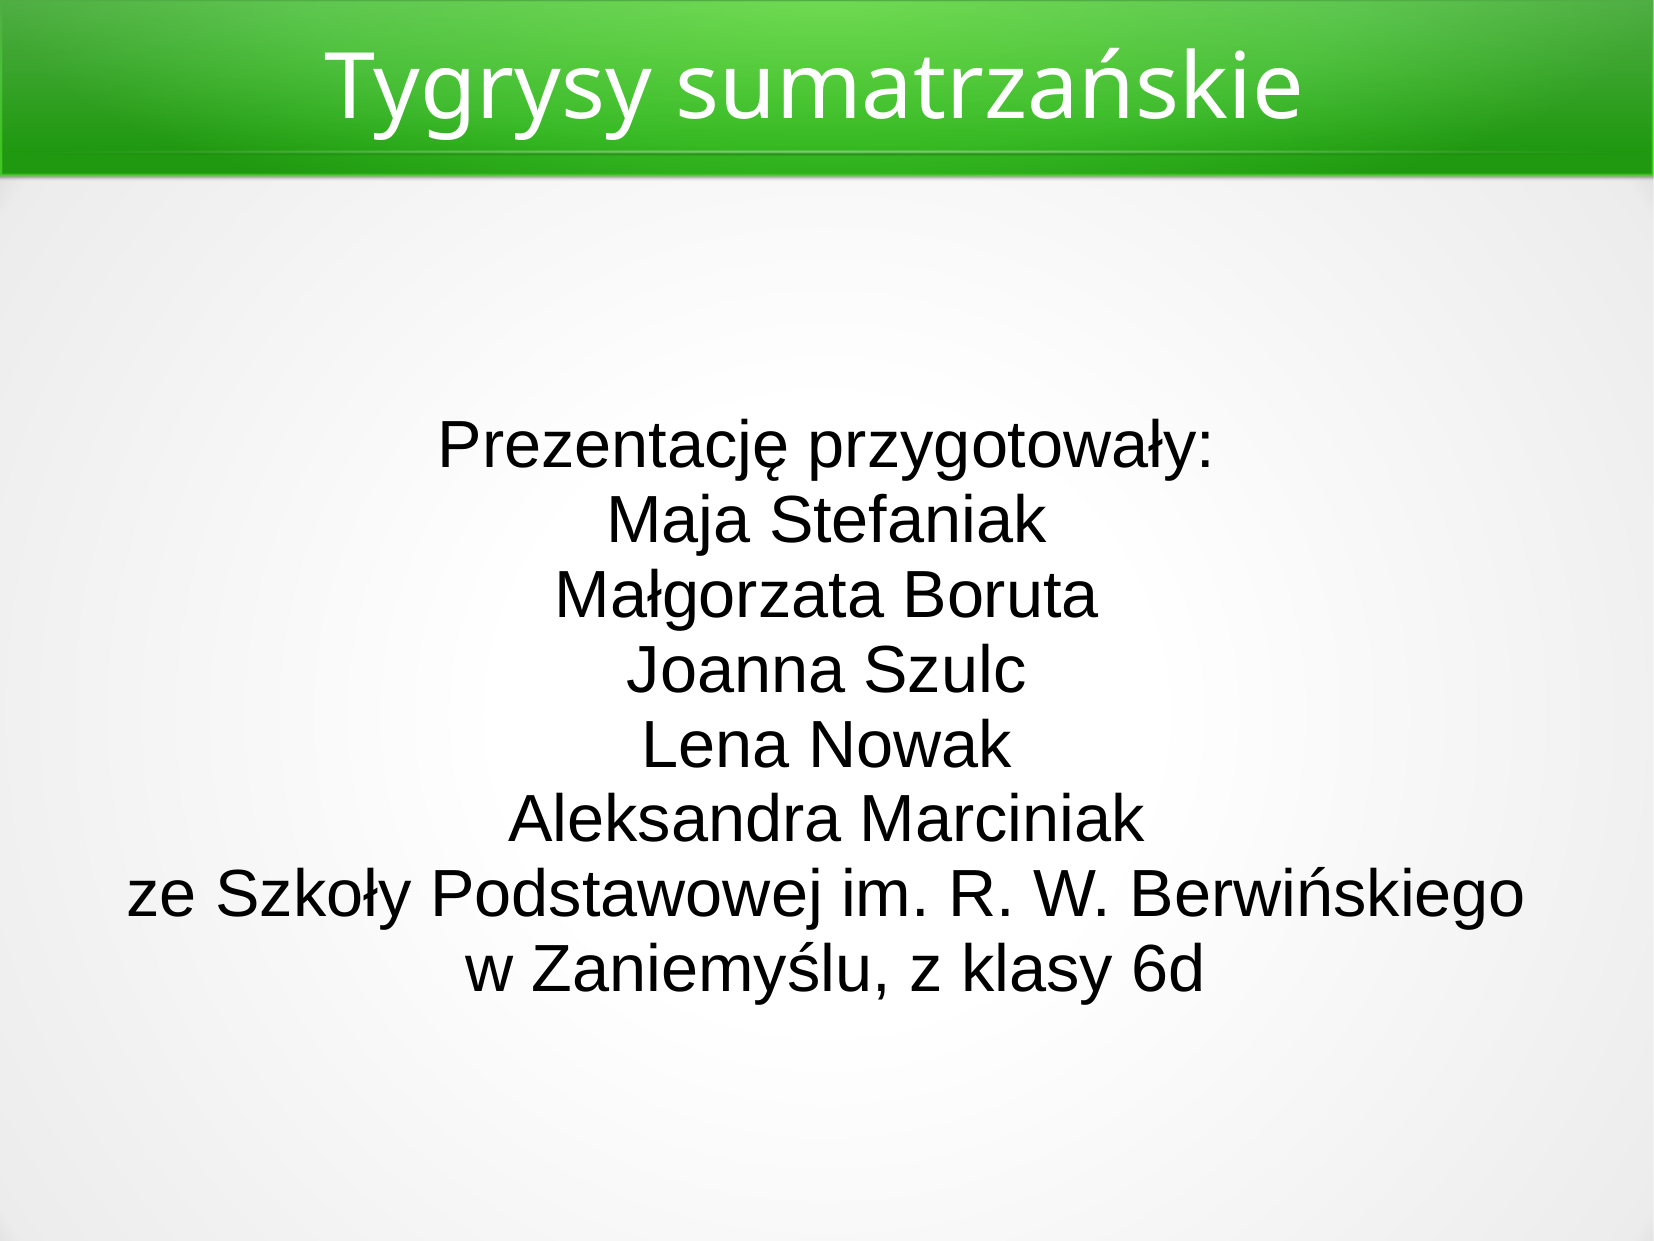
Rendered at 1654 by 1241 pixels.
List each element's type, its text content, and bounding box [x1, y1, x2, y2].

subtitle Prezentację przygotowały: Maja Stefaniak Małgorzata Boruta Joanna Szulc Lena Nowak Aleksandra Marciniak ze Szkoły Podstawowej im. R. W. Berwińskiego w Zaniemyślu, z klasy 6d [82, 377, 1571, 1036]
picture [0, 0, 1654, 1241]
title Tygrysy sumatrzańskie [82, 11, 1571, 154]
